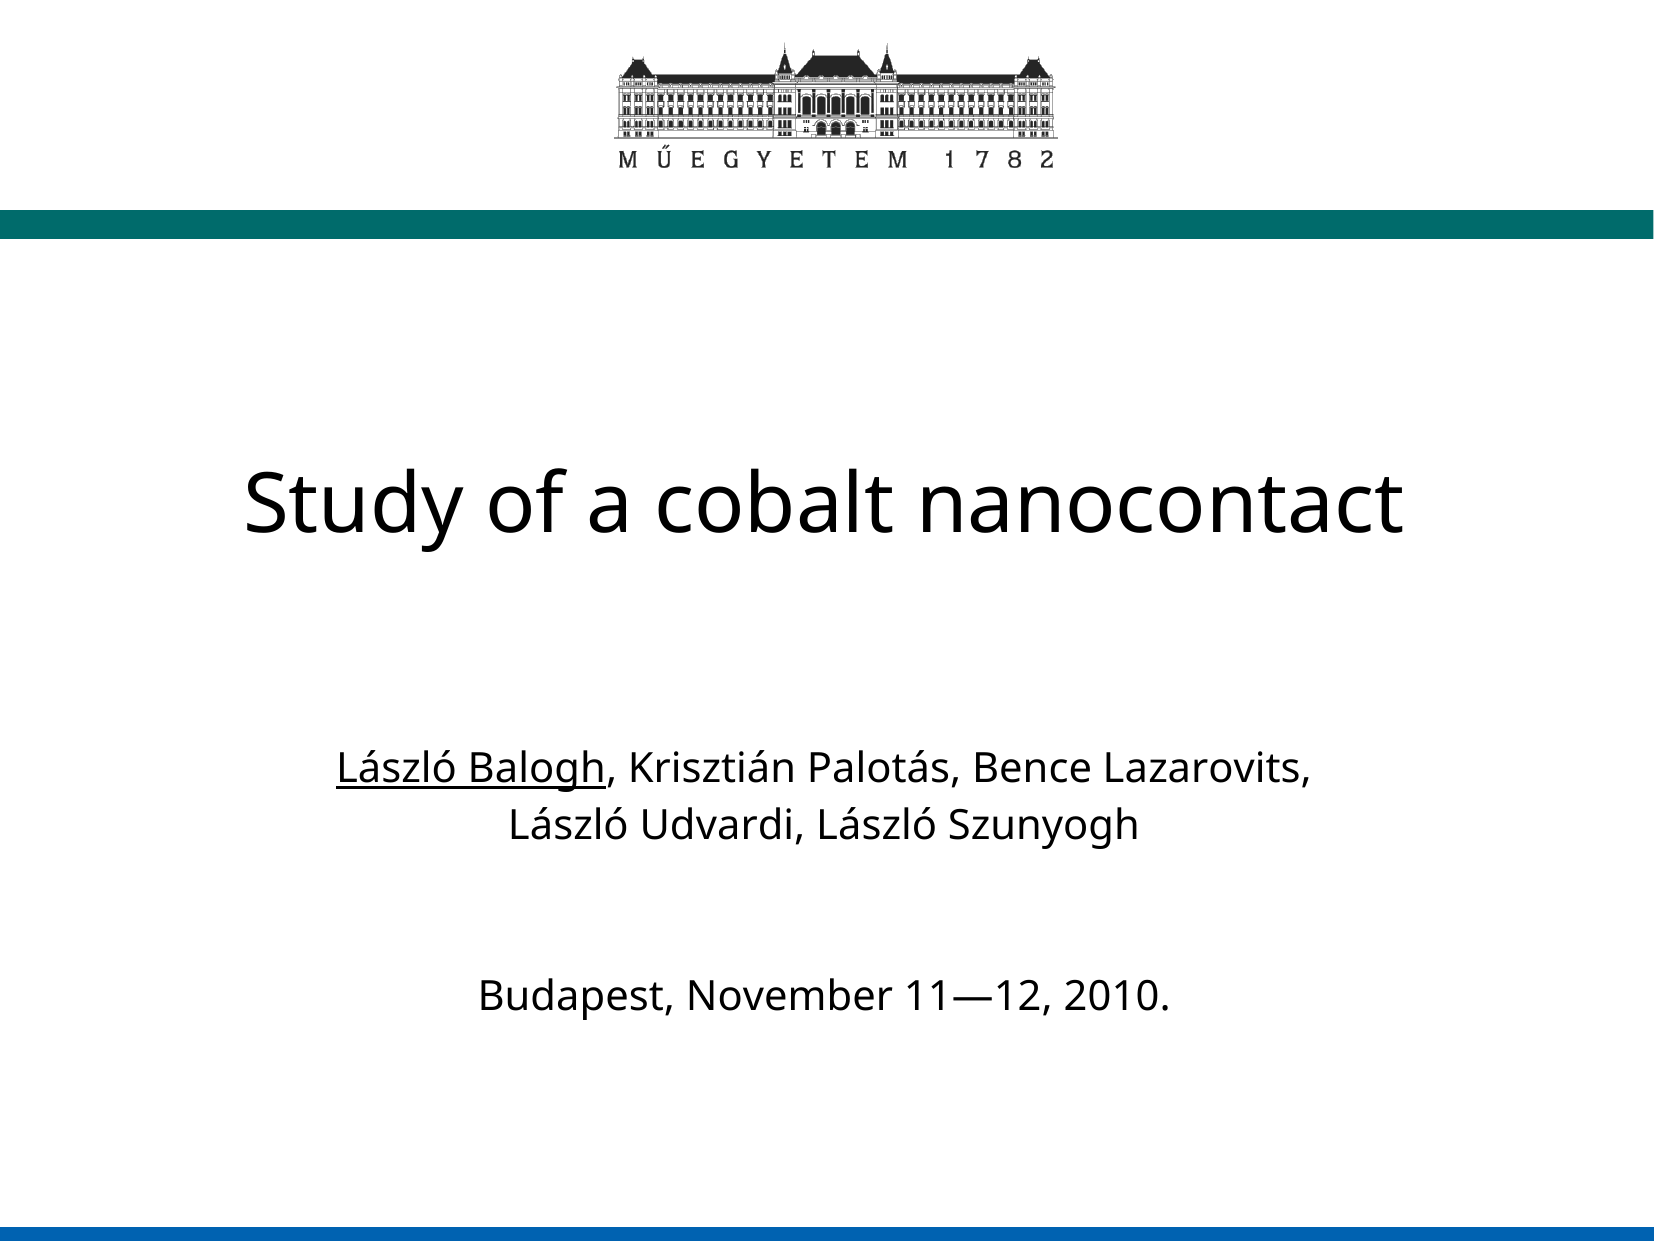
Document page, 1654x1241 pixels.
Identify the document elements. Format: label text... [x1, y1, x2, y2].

subtitle Study of a cobalt nanocontact László Balogh, Krisztián Palotás, Bence Lazarovits, László Udvardi, László Szunyogh Budapest, November 11―12, 2010. [118, 295, 1531, 1171]
picture [614, 33, 1058, 195]
